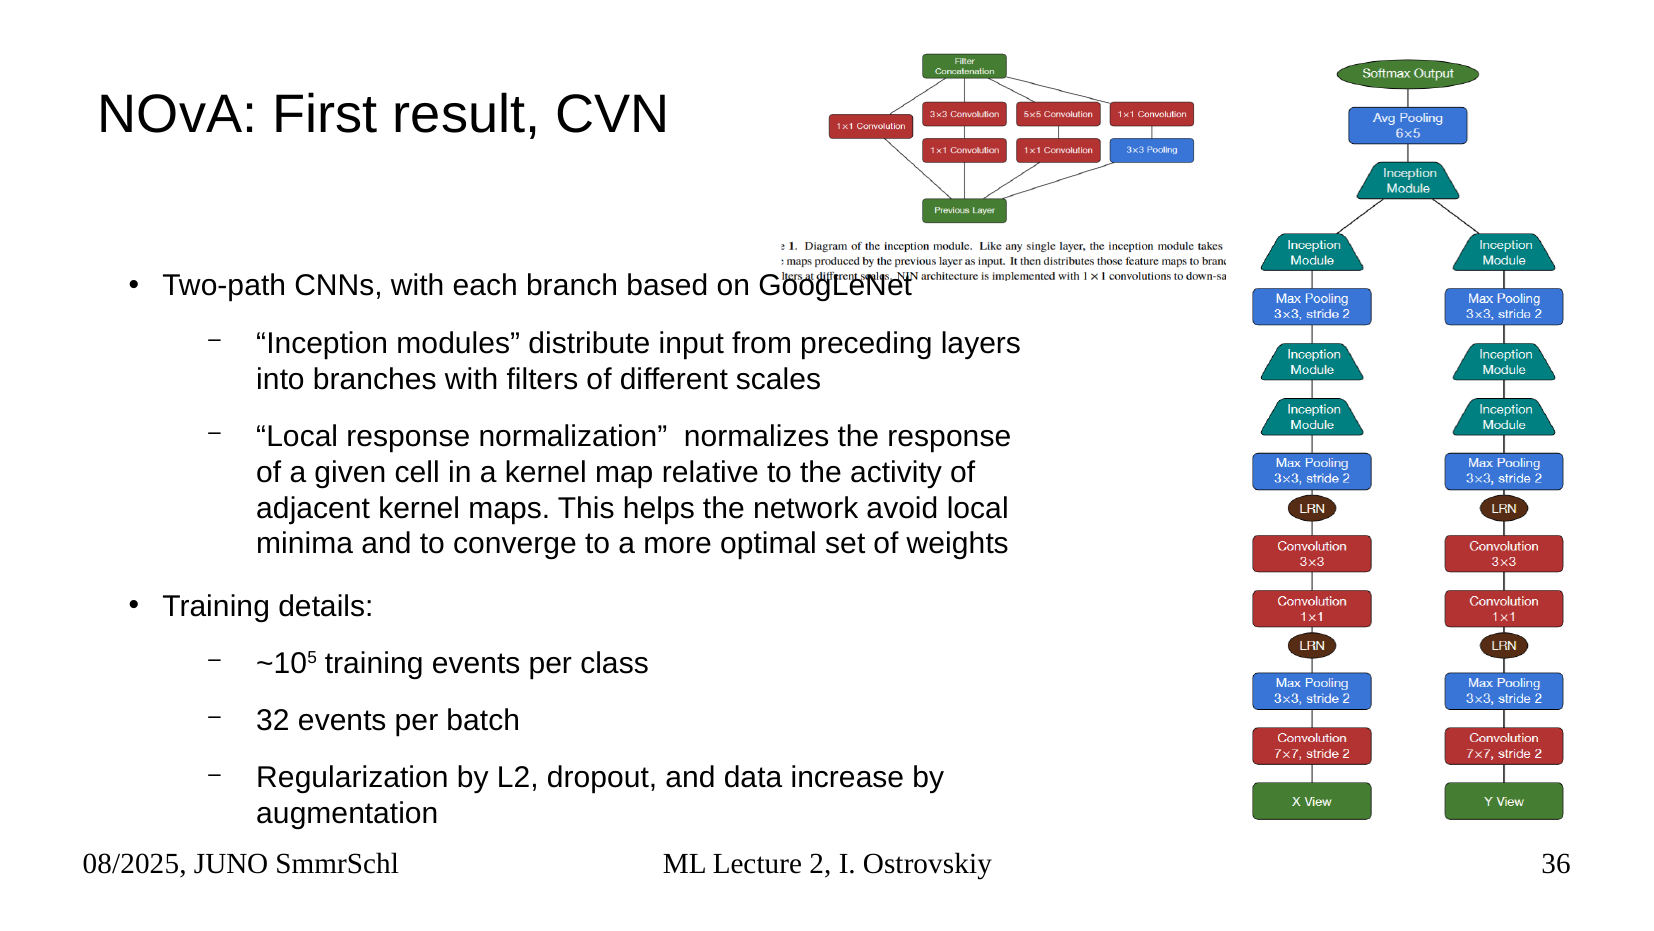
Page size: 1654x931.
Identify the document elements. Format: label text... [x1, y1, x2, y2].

title NOvA: First result, CVN [82, 37, 1571, 193]
picture [781, 49, 1587, 833]
list Two-path CNNs, with each branch based on GoogLeNet “Inception modules” distribute input from preceding layers into branches with filters of different scales “Local response normalization” normalizes the response of a given cell in a kernel map relative to the activity of adjacent kernel maps. This helps the network avoid local minima and to converge to a more optimal set of weights Training details: ~105 training events per class 32 events per batch Regularization by L2, dropout, and data increase by augmentation [113, 262, 1051, 838]
